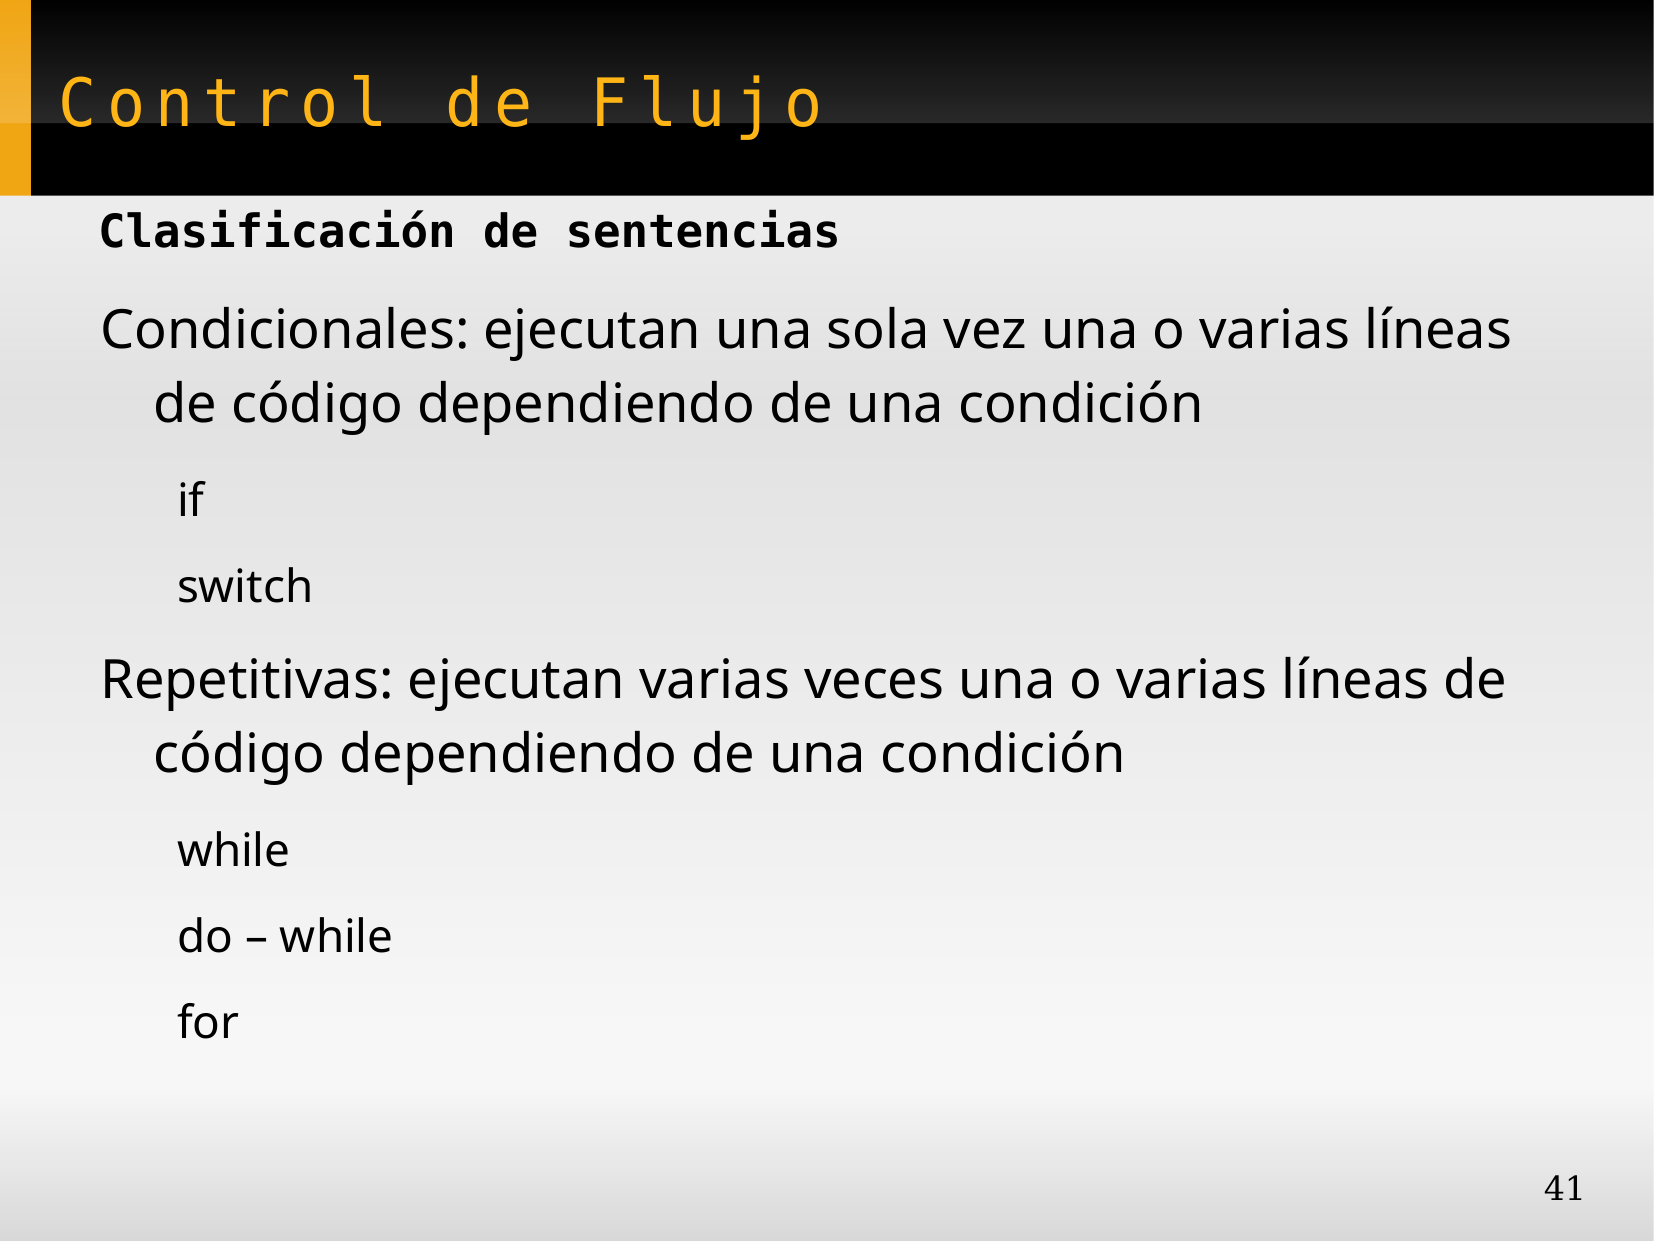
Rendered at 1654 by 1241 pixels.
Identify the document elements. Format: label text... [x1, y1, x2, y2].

list Condicionales: ejecutan una sola vez una o varias líneas de código dependiendo de una condición if switch Repetitivas: ejecutan varias veces una o varias líneas de código dependiendo de una condición while do – while for [82, 290, 1571, 1109]
picture [0, 0, 1654, 1241]
title Control de Flujo [59, 29, 1506, 178]
text_box Clasificación de sentencias [83, 197, 856, 266]
